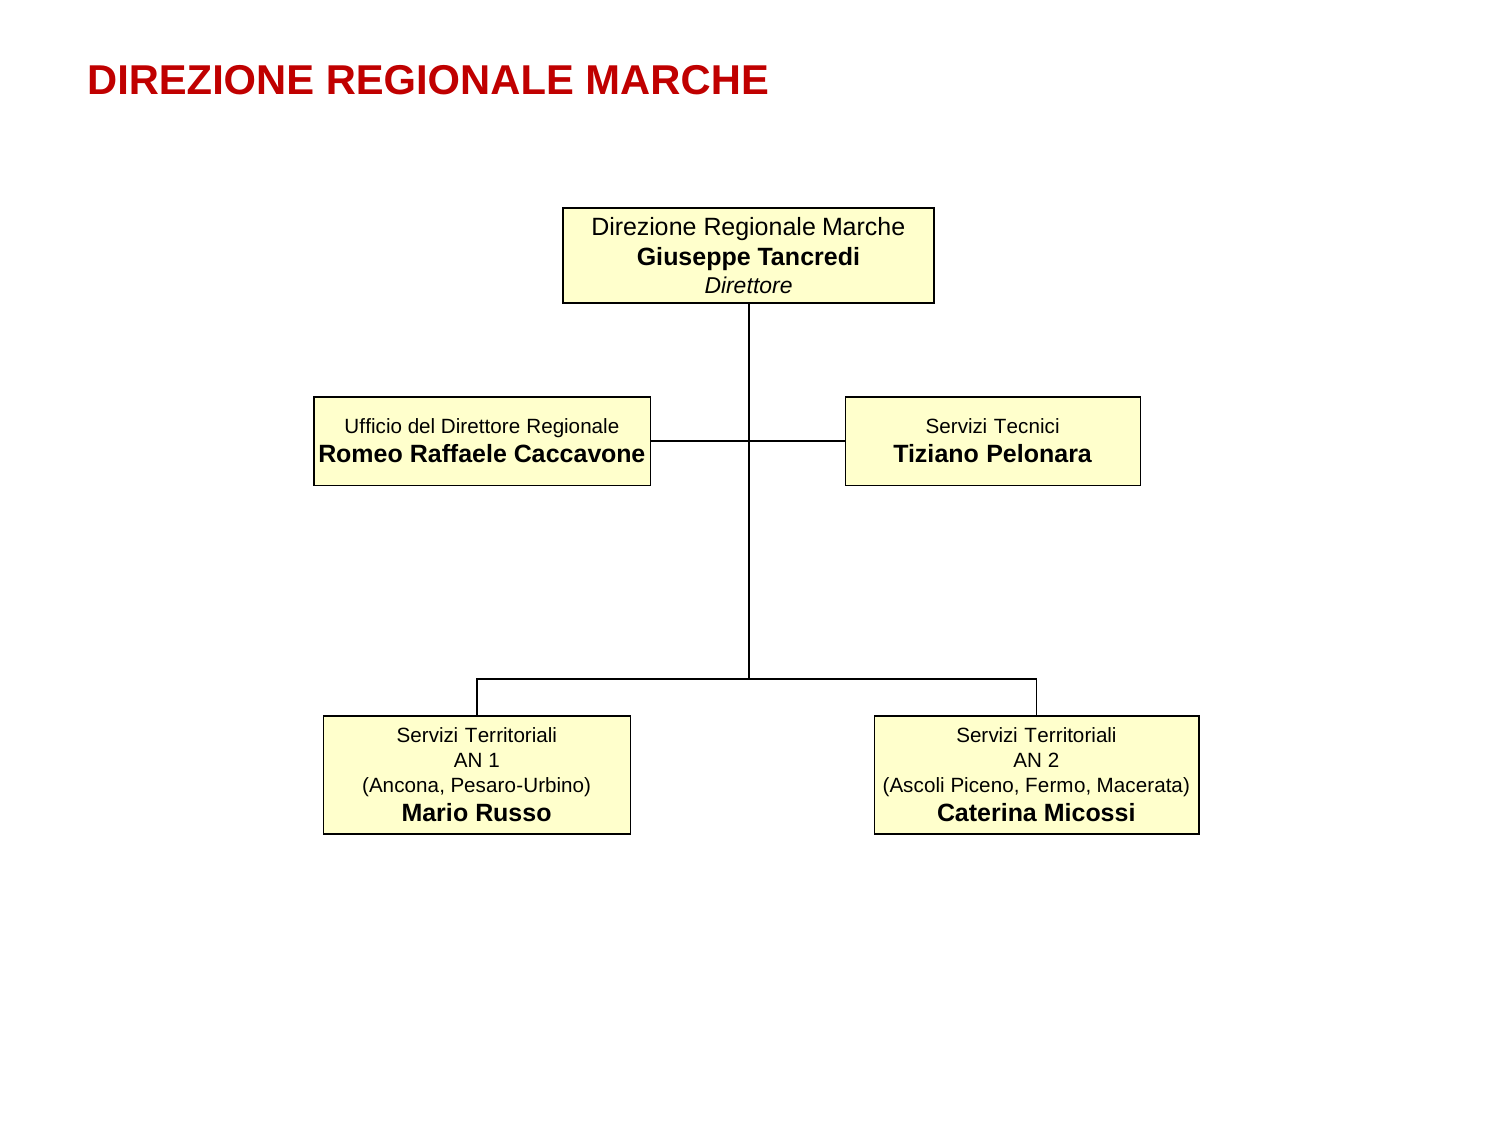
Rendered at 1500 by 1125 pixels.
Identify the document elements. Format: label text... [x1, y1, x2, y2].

title DIREZIONE REGIONALE MARCHE [72, 45, 1462, 128]
picture [303, 203, 1203, 843]
